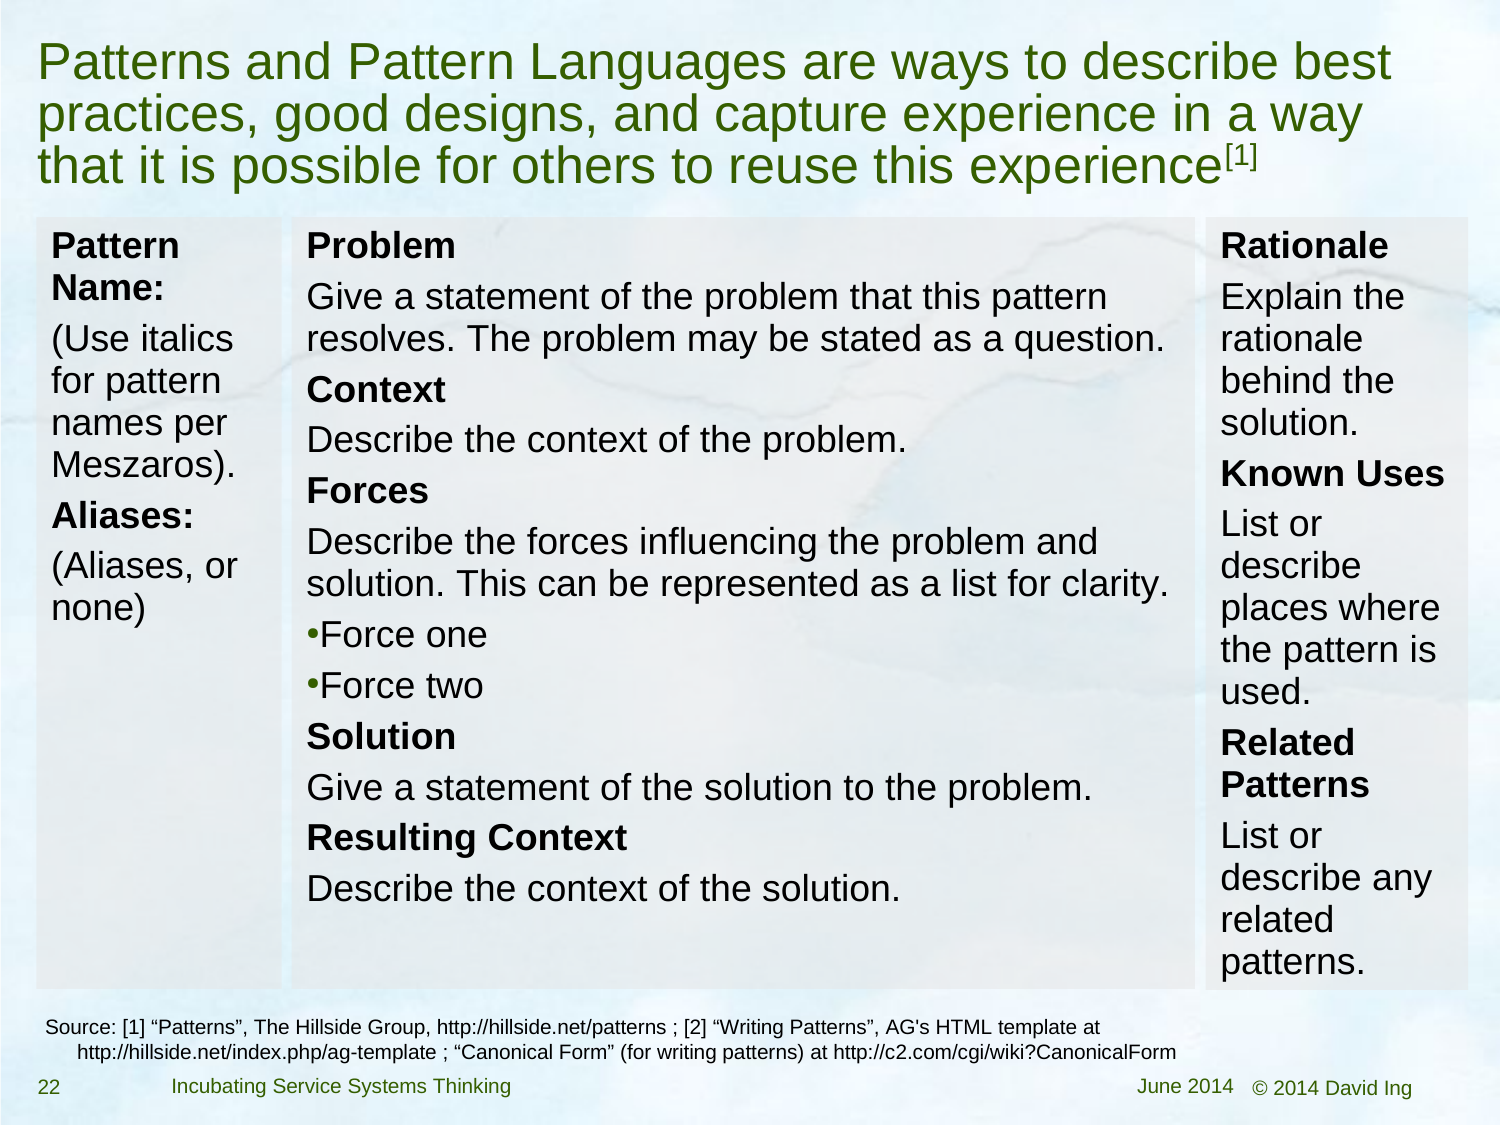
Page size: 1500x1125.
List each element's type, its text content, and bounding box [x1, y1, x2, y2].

title Patterns and Pattern Languages are ways to describe best practices, good designs, and capture experience in a way that it is possible for others to reuse this experience[1] [37, 37, 1463, 202]
text_box Pattern Name: (Use italics for pattern names per Meszaros). Aliases: (Aliases, or none) [36, 217, 282, 989]
text_box Source: [1] “Patterns”, The Hillside Group, http://hillside.net/patterns ; [2] “Writing Patterns”, AG's HTML template at http://hillside.net/index.php/ag-template ; “Canonical Form” (for writing patterns) at http://c2.com/cgi/wiki?CanonicalForm - [30, 1005, 1463, 1082]
text_box Rationale Explain the rationale behind the solution. Known Uses List or describe places where the pattern is used. Related Patterns List or describe any related patterns. [1205, 217, 1469, 990]
text_box Problem Give a statement of the problem that this pattern resolves. The problem may be stated as a question. Context Describe the context of the problem. Forces Describe the forces influencing the problem and solution. This can be represented as a list for clarity. Force one Force two Solution Give a statement of the solution to the problem. Resulting Context Describe the context of the solution. [291, 217, 1195, 989]
picture [0, 0, 1500, 1125]
